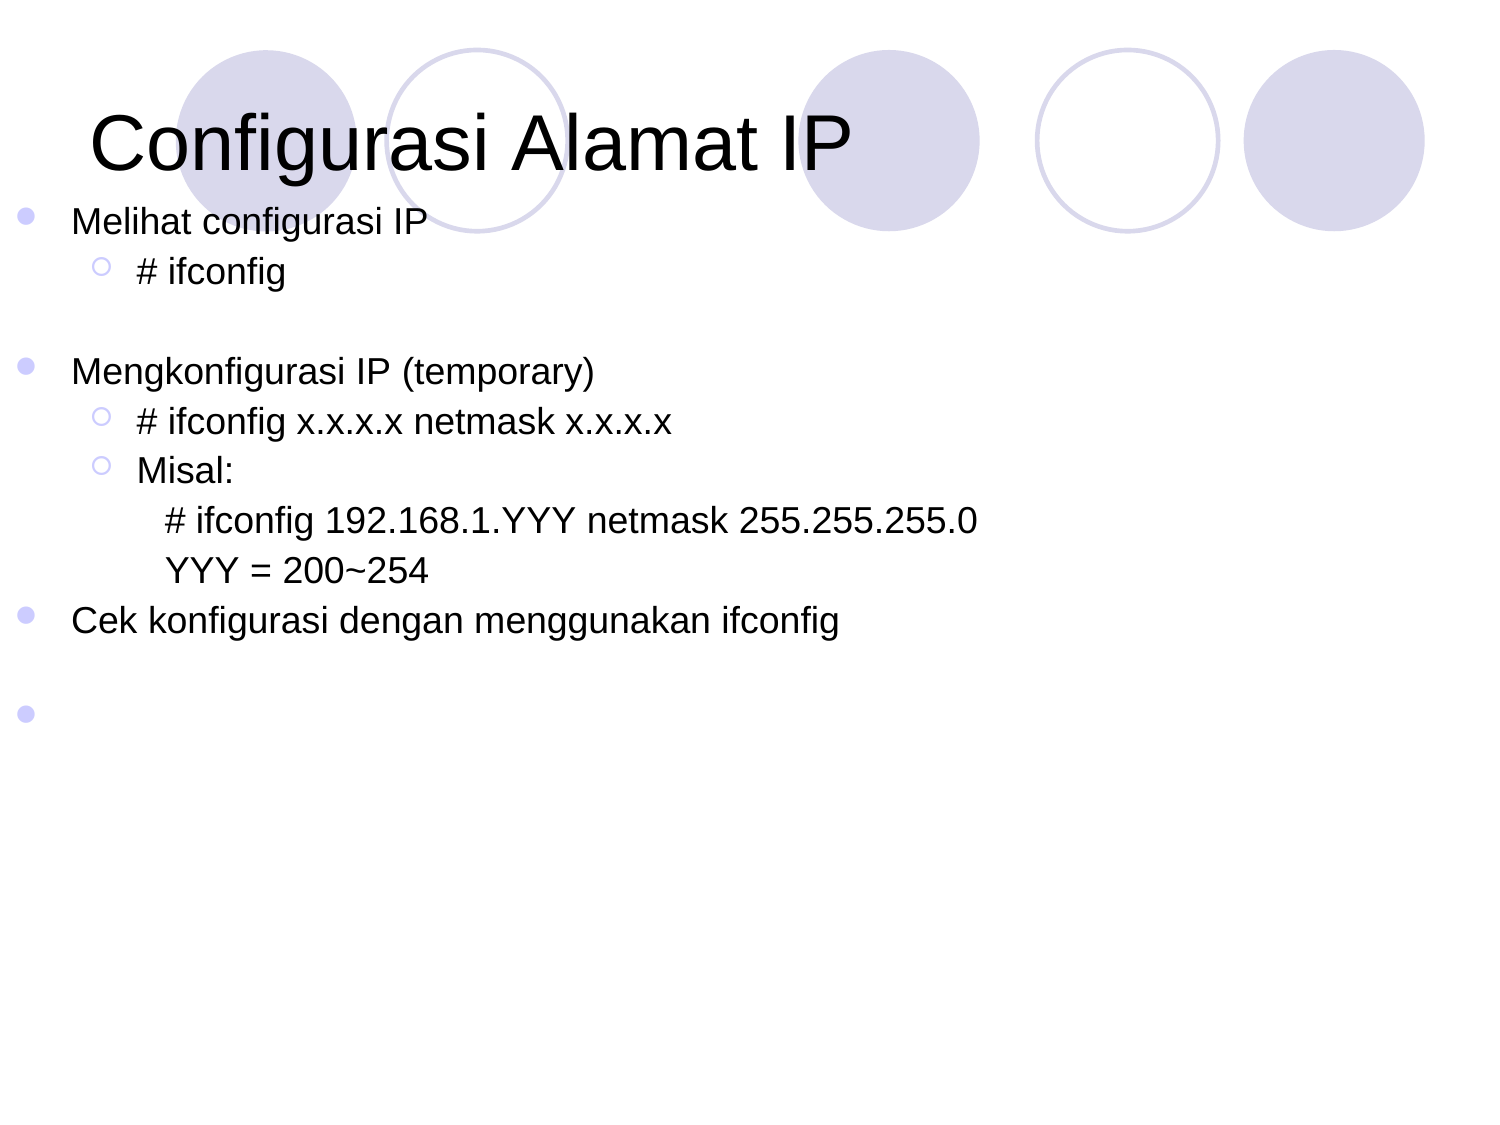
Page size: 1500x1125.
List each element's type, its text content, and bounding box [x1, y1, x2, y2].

title Configurasi Alamat IP [75, 45, 1426, 233]
list Melihat configurasi IP # ifconfig Mengkonfigurasi IP (temporary) # ifconfig x.x.x.x netmask x.x.x.x Misal: # ifconfig 192.168.1.YYY netmask 255.255.255.0 YYY = 200~254 Cek konfigurasi dengan menggunakan ifconfig [0, 195, 1351, 939]
